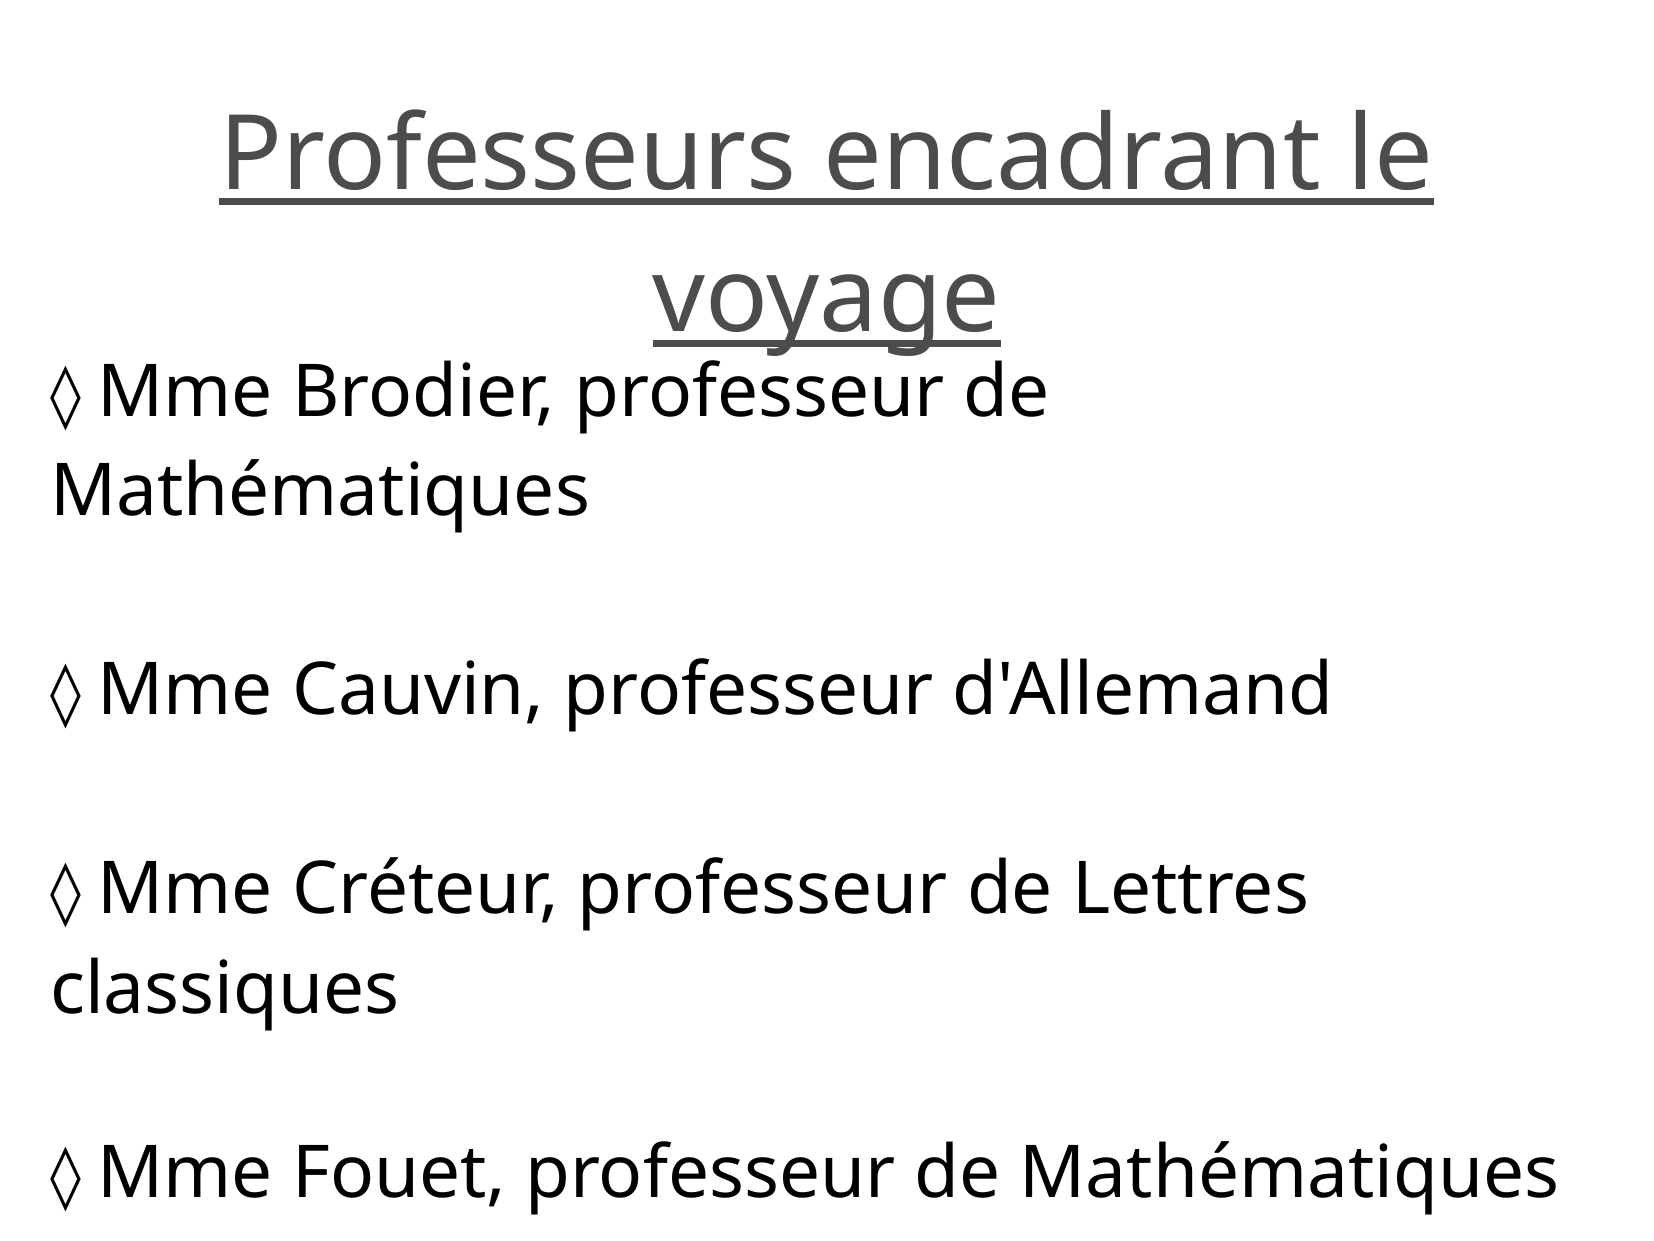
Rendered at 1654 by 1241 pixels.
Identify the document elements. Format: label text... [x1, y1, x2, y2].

text_box ◊ Mme Brodier, professeur de Mathématiques ◊ Mme Cauvin, professeur d'Allemand ◊ Mme Créteur, professeur de Lettres classiques ◊ Mme Fouet, professeur de Mathématiques [35, 330, 1619, 967]
text_box Professeurs encadrant le voyage [23, 70, 1630, 200]
